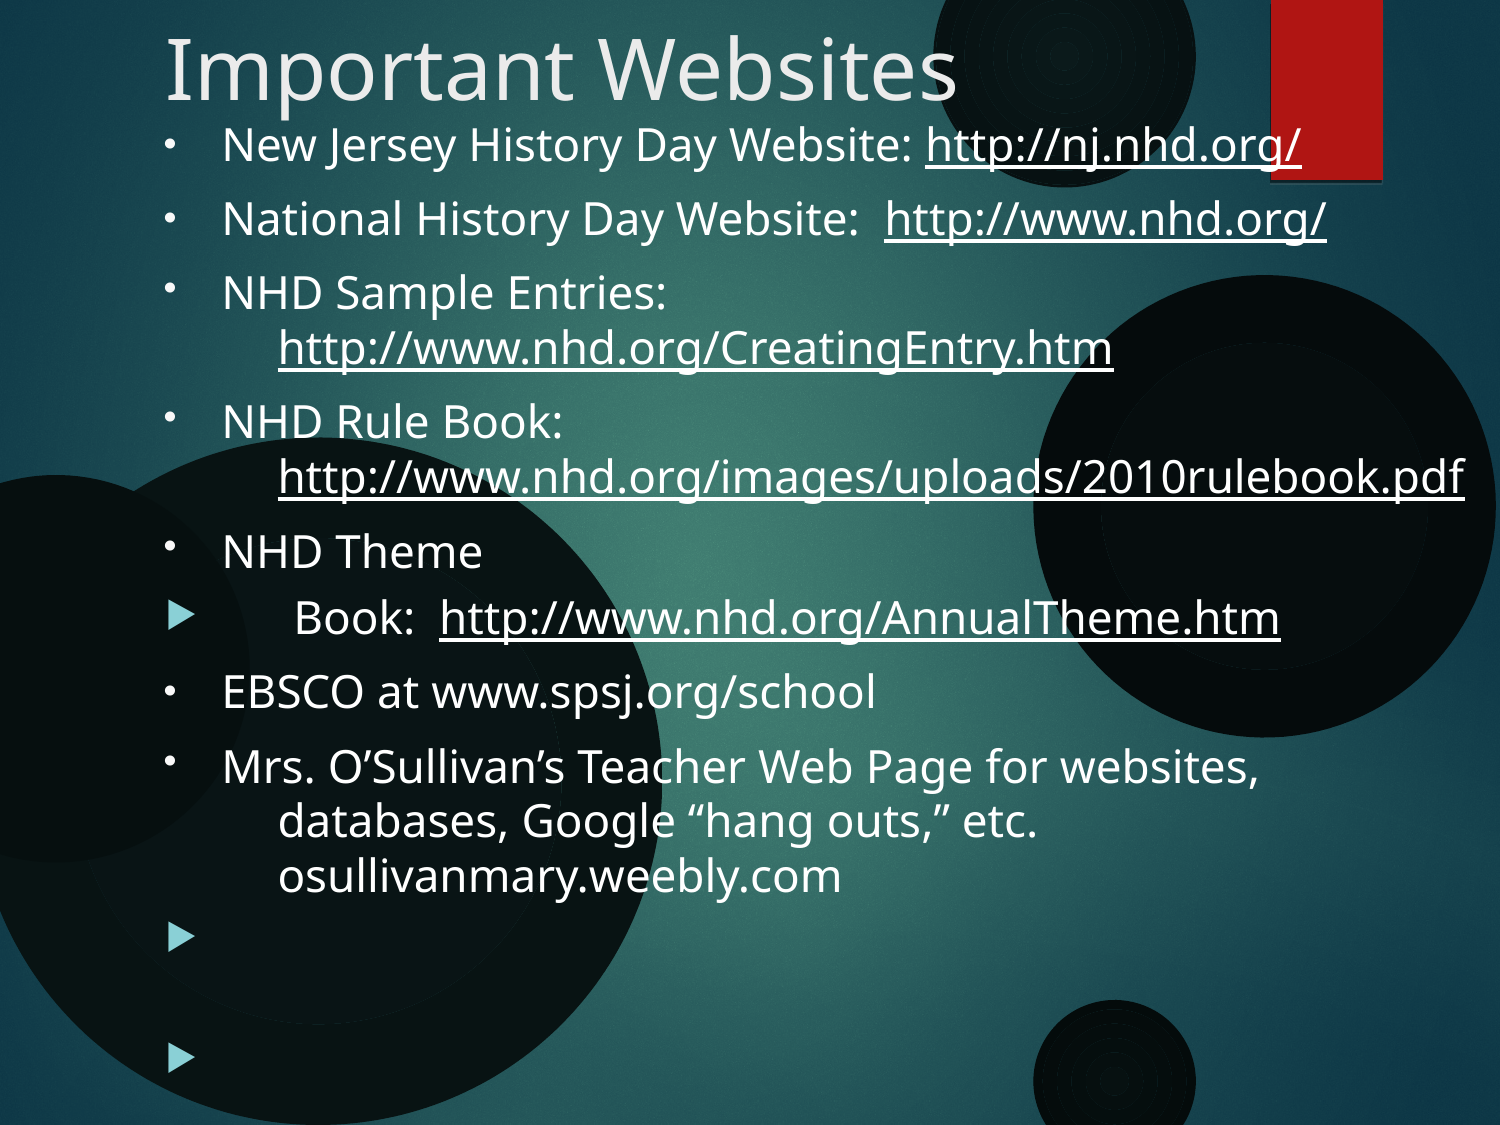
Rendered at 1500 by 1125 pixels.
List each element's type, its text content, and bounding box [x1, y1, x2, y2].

title Important Websites [150, 0, 1500, 100]
list New Jersey History Day Website: http://nj.nhd.org/ National History Day Website: http://www.nhd.org/ NHD Sample Entries: http://www.nhd.org/CreatingEntry.htm NHD Rule Book: http://www.nhd.org/images/uploads/2010rulebook.pdf NHD Theme Book: http://www.nhd.org/AnnualTheme.htm EBSCO at www.spsj.org/school Mrs. O’Sullivan’s Teacher Web Page for websites, databases, Google “hang outs,” etc. osullivanmary.weebly.com [150, 100, 1500, 1125]
